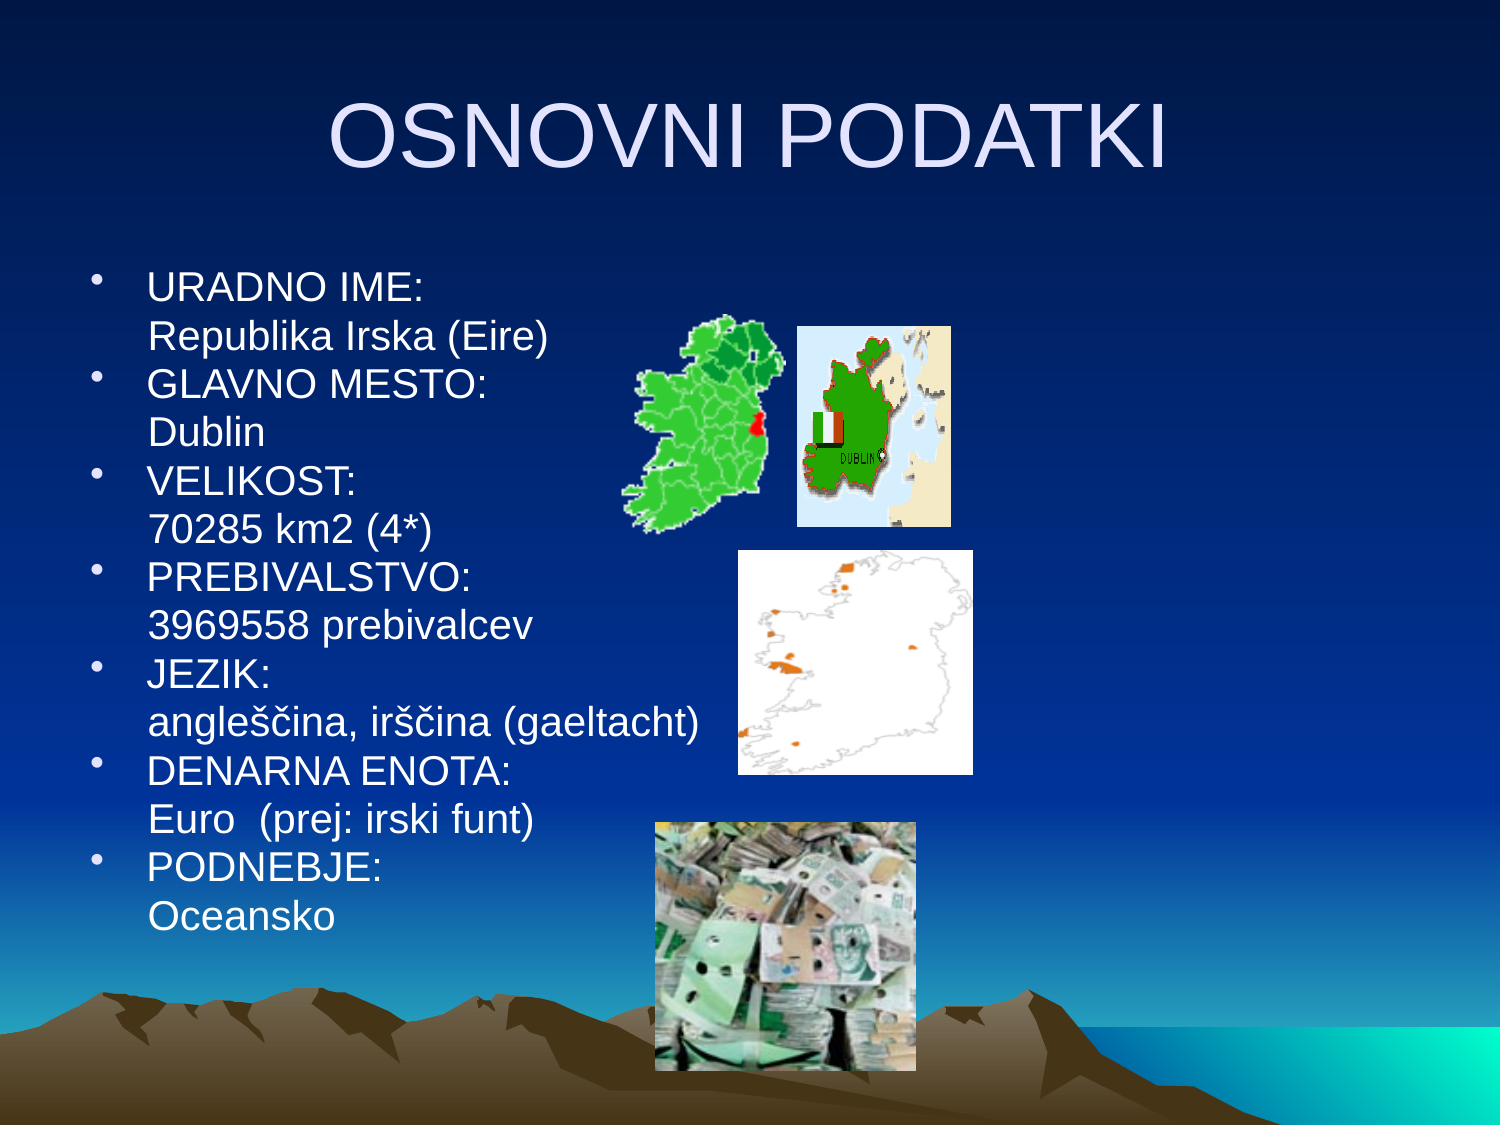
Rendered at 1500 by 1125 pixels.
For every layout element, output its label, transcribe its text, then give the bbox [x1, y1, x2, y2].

picture [655, 822, 916, 1071]
picture [797, 326, 951, 527]
picture [620, 314, 786, 539]
picture [738, 550, 973, 775]
title OSNOVNI PODATKI [75, 37, 1425, 225]
list URADNO IME: Republika Irska (Eire) GLAVNO MESTO: Dublin VELIKOST: 70285 km2 (4*) PREBIVALSTVO: 3969558 prebivalcev JEZIK: angleščina, irščina (gaeltacht) DENARNA ENOTA: Euro (prej: irski funt) PODNEBJE: Oceansko [75, 262, 1425, 1000]
